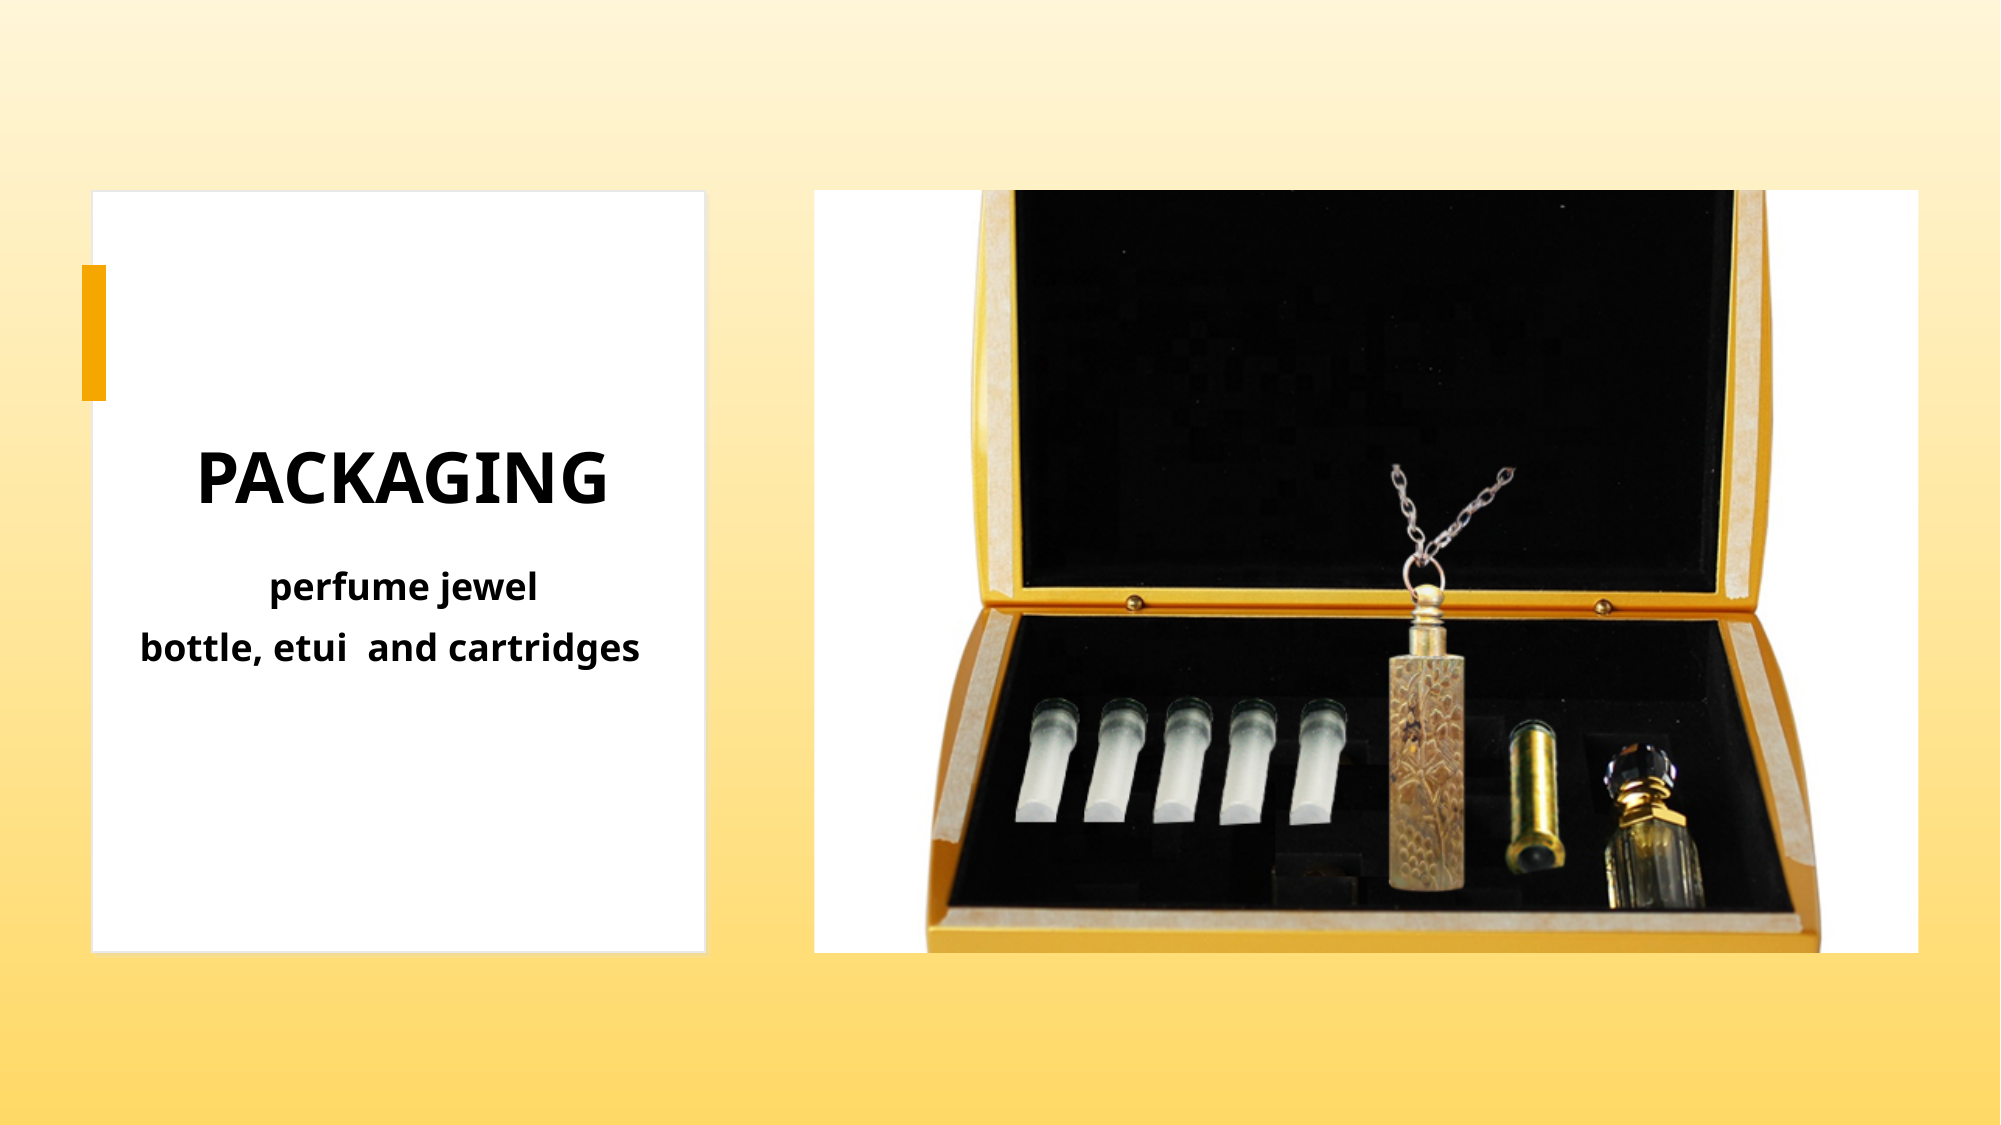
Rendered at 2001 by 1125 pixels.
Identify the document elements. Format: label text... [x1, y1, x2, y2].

title PACKAGING perfume jewel bottle, etui and cartridges [124, 420, 680, 848]
picture [814, 190, 1919, 953]
